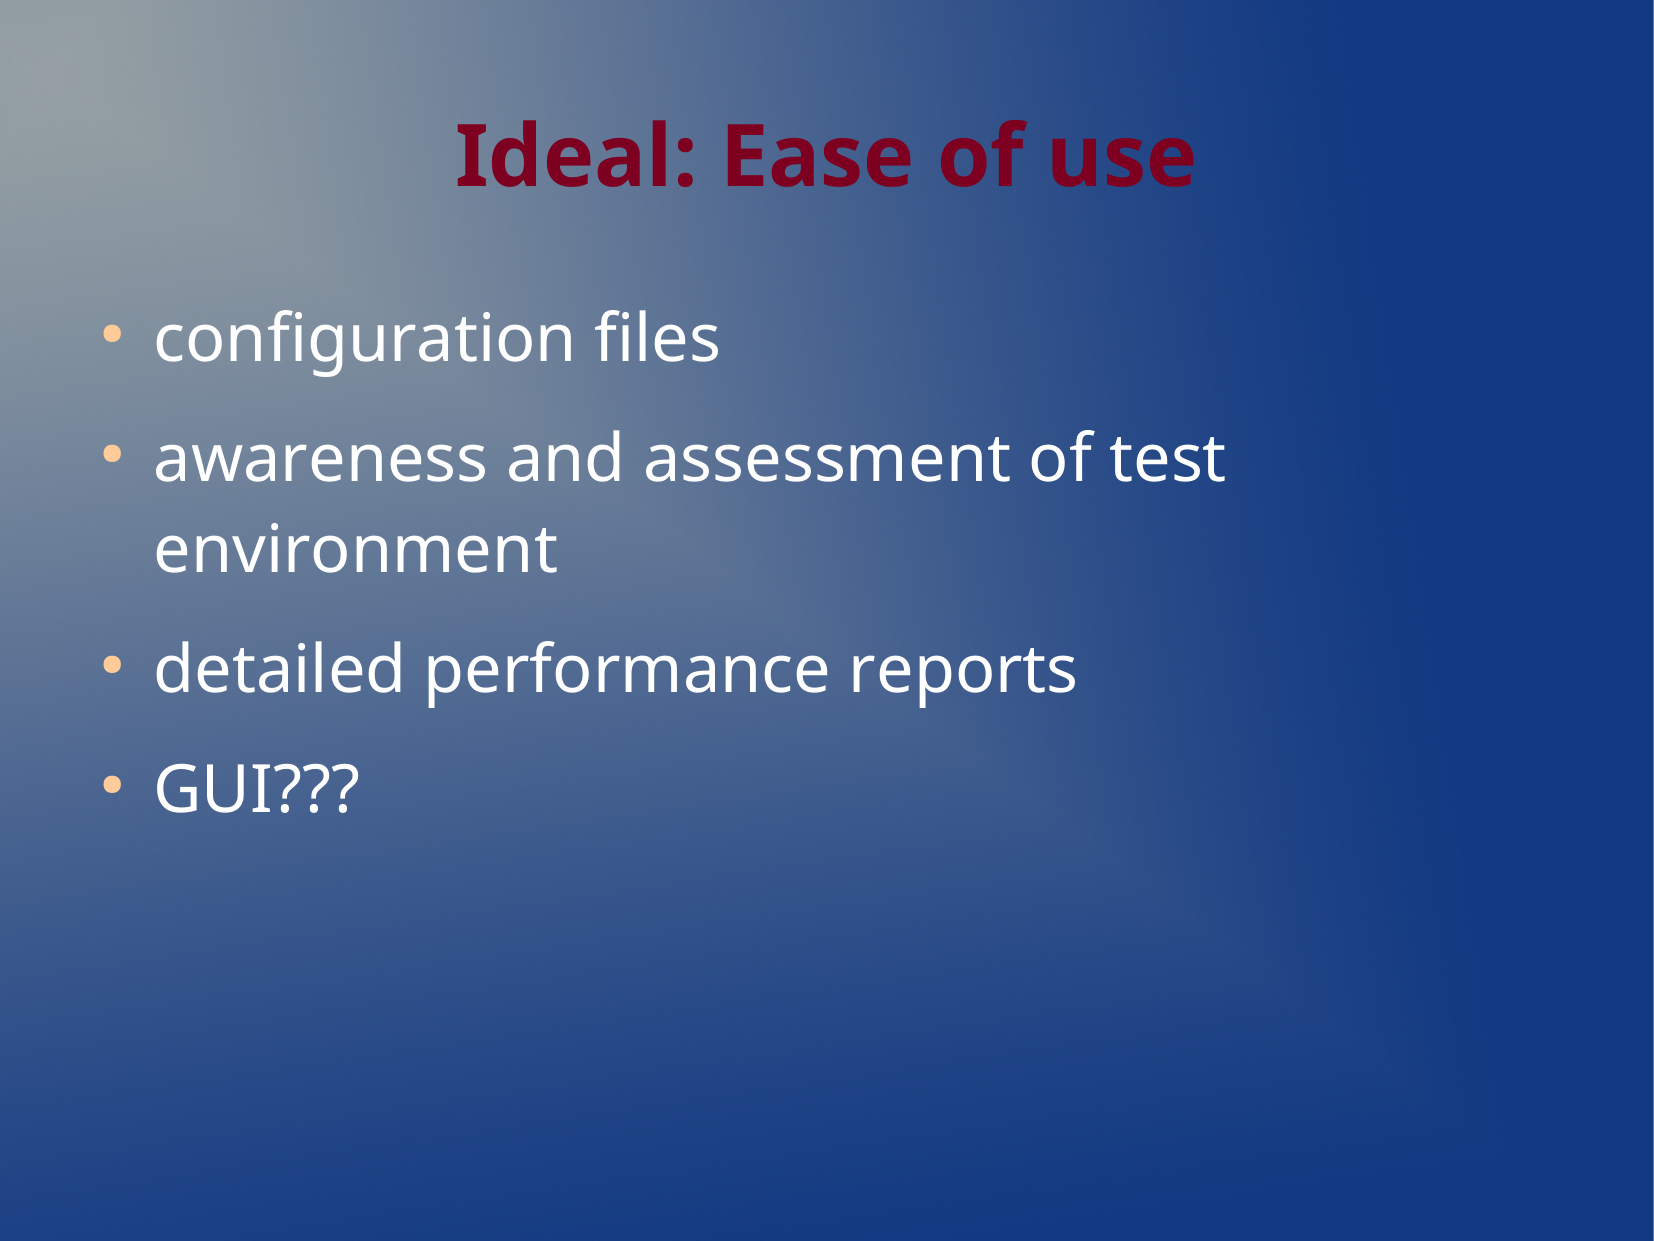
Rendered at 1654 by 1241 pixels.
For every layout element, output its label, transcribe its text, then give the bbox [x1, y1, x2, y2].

list configuration files awareness and assessment of test environment detailed performance reports GUI??? [82, 290, 1571, 1010]
picture [0, 0, 1654, 1241]
title Ideal: Ease of use [82, 49, 1571, 257]
